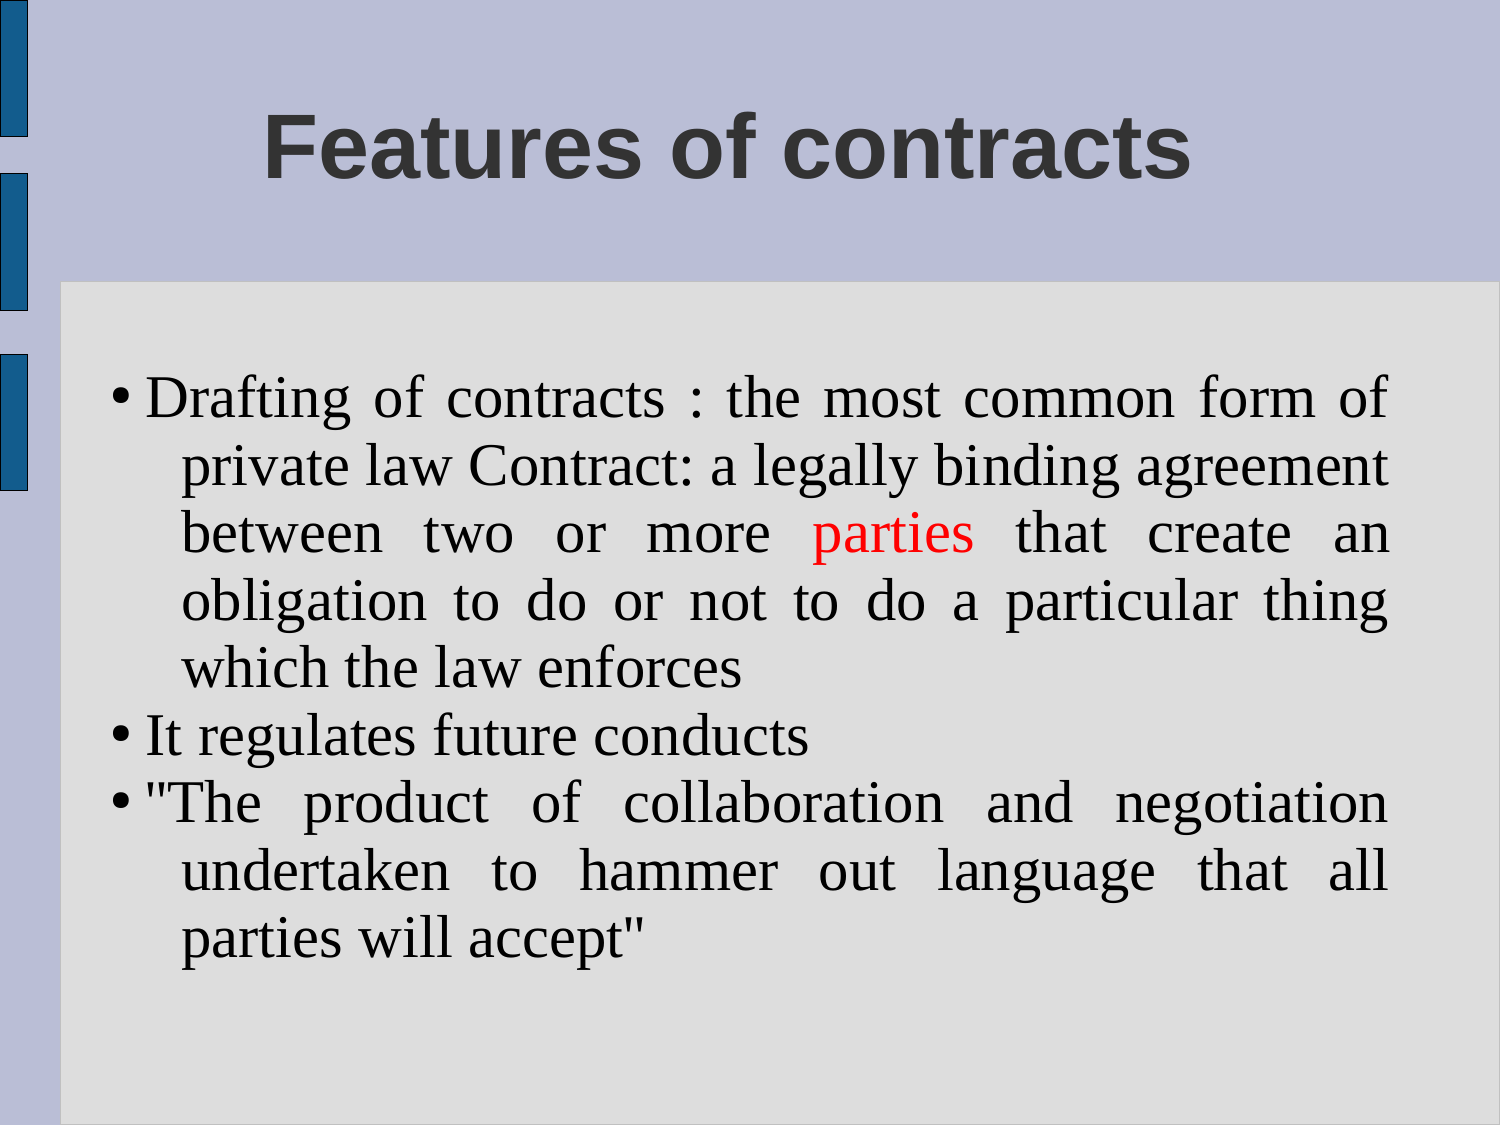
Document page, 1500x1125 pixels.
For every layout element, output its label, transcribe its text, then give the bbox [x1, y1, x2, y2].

subtitle Drafting of contracts : the most common form of private law Contract: a legally binding agreement between two or more parties that create an obligation to do or not to do a particular thing which the law enforces It regulates future conducts ''The product of collaboration and negotiation undertaken to hammer out language that all parties will accept'' [110, 312, 1392, 1022]
title Features of contracts [100, 53, 1382, 242]
